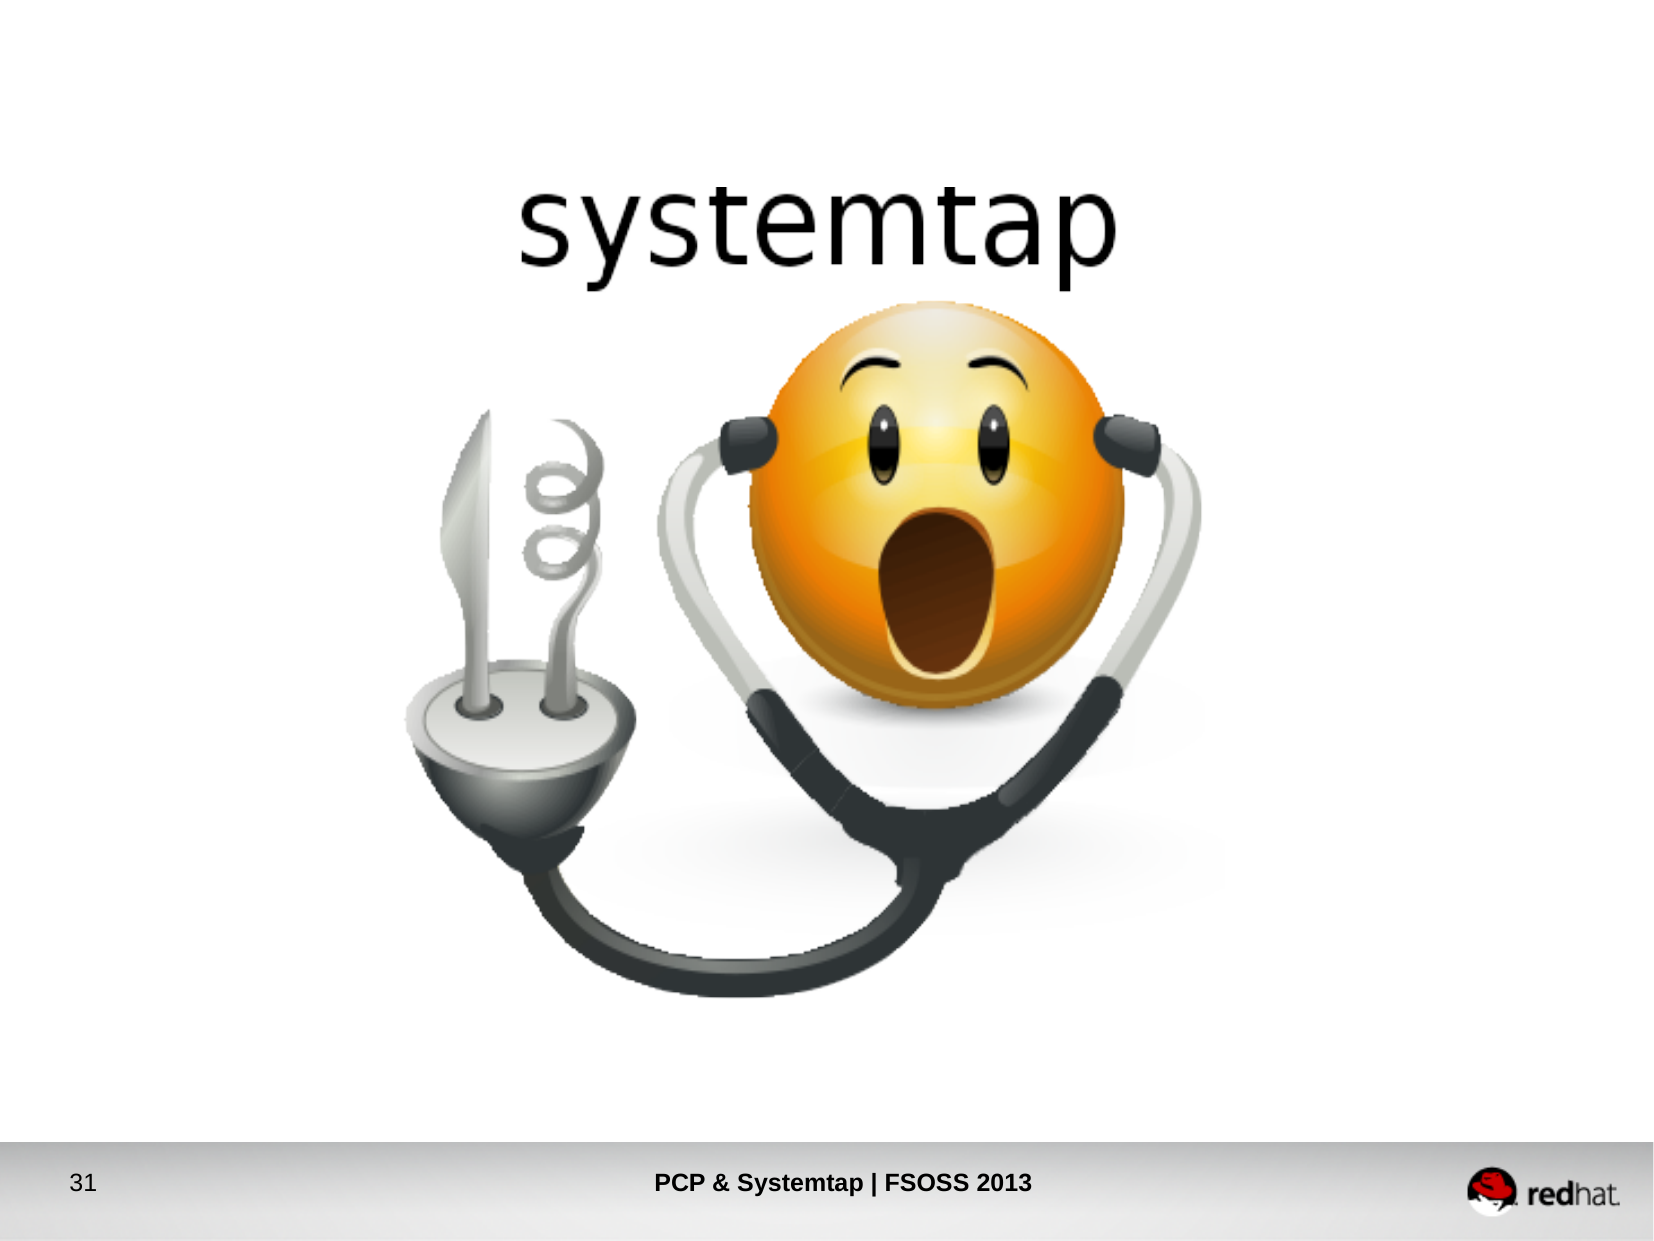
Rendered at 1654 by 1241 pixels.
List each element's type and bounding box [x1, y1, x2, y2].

picture [375, 187, 1225, 1051]
picture [0, 1142, 1654, 1241]
